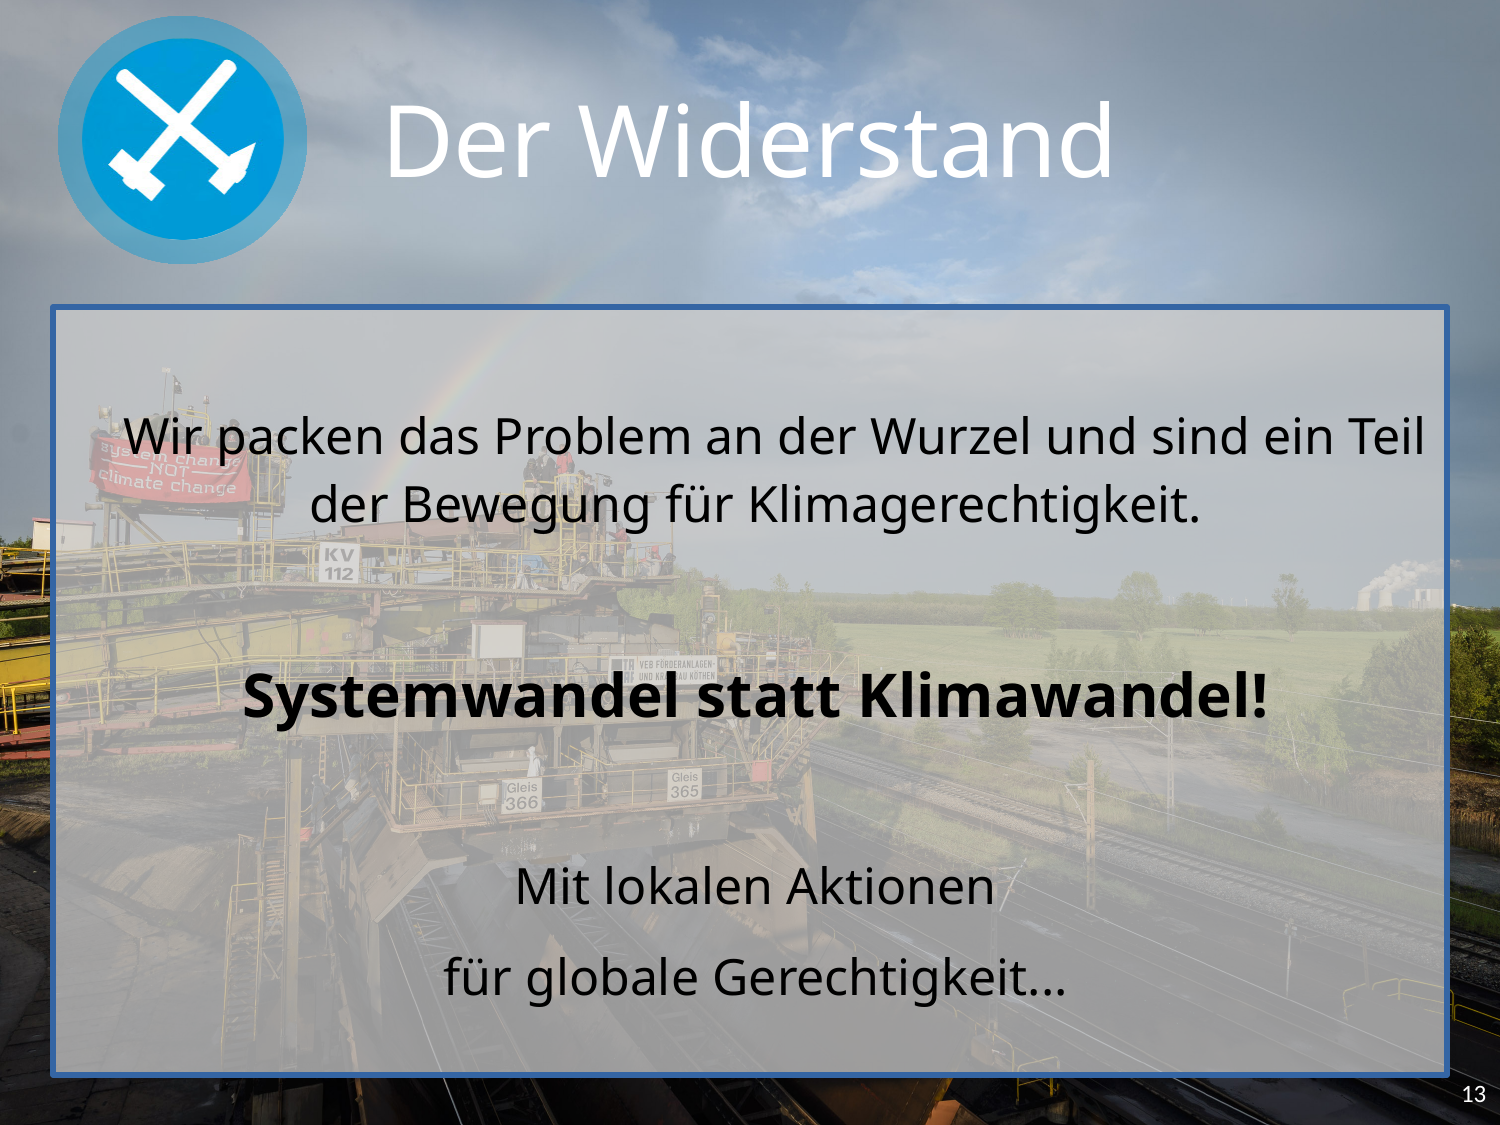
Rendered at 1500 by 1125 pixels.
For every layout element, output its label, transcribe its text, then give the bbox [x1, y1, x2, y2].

title Der Widerstand [242, 45, 1258, 233]
list Wir packen das Problem an der Wurzel und sind ein Teil der Bewegung für Klimagerechtigkeit. Systemwandel statt Klimawandel! Mit lokalen Aktionen für globale Gerechtigkeit... [53, 307, 1447, 1075]
picture [0, 0, 1500, 1125]
